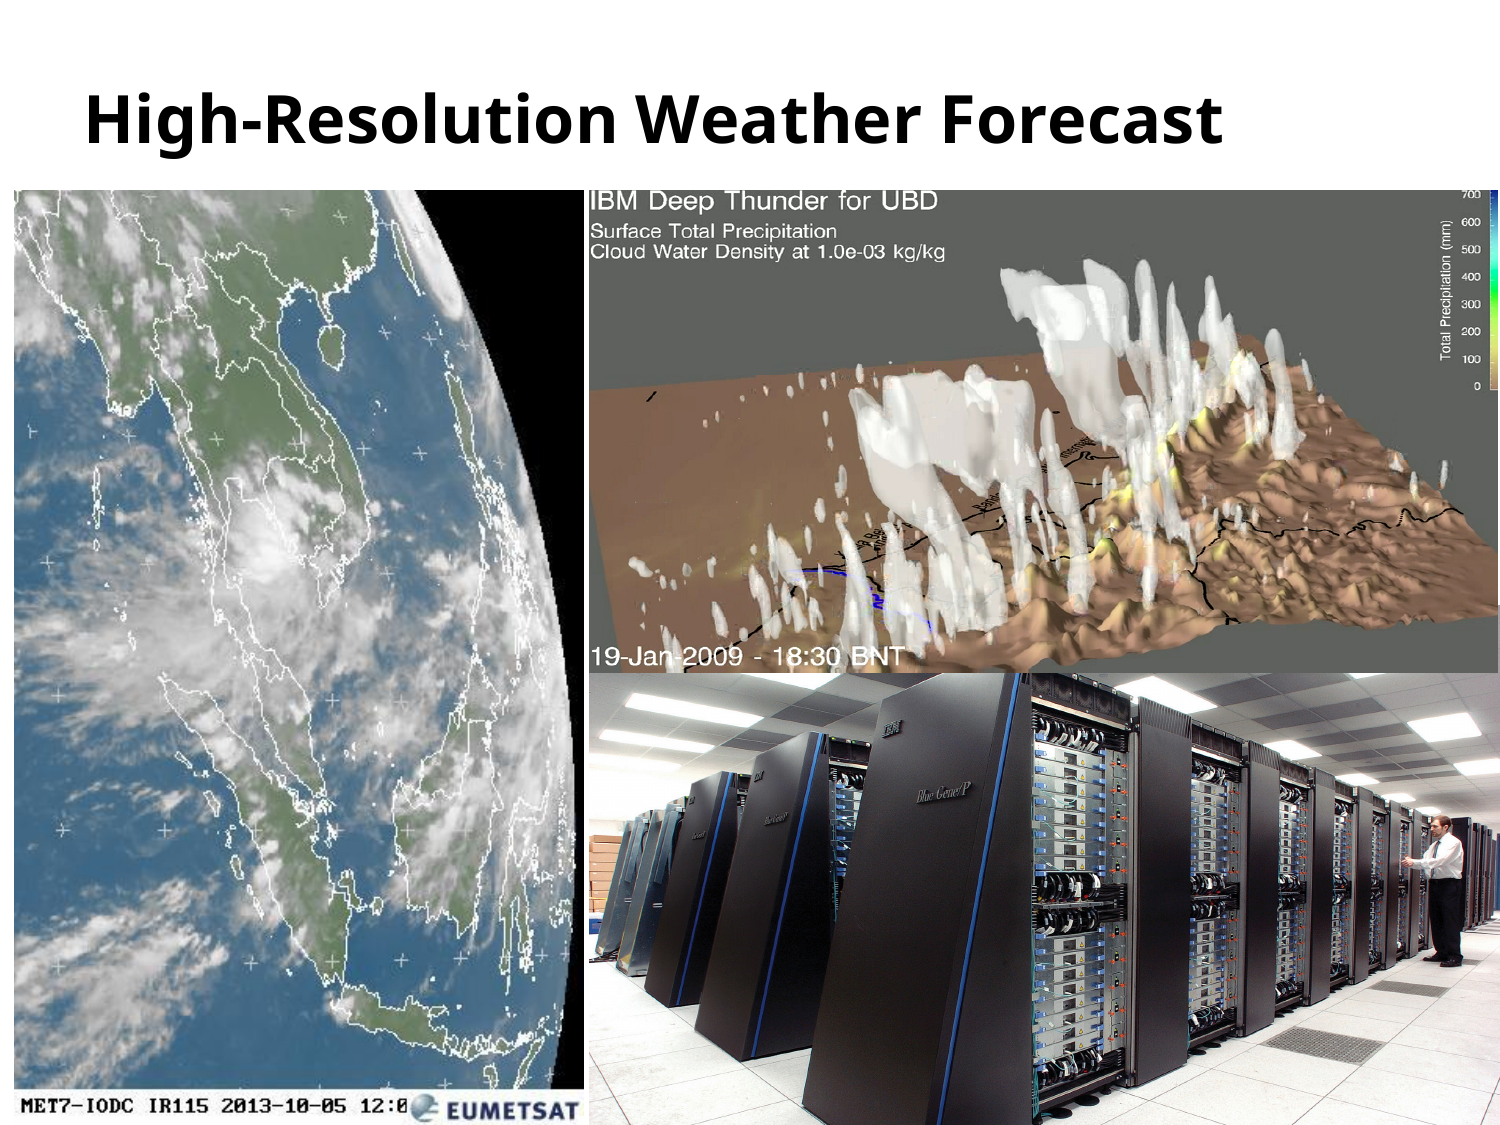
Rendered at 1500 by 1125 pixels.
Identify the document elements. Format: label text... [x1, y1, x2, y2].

text_box High-Resolution Weather Forecast [69, 68, 1420, 190]
picture [589, 190, 1500, 1125]
picture [14, 190, 584, 1125]
